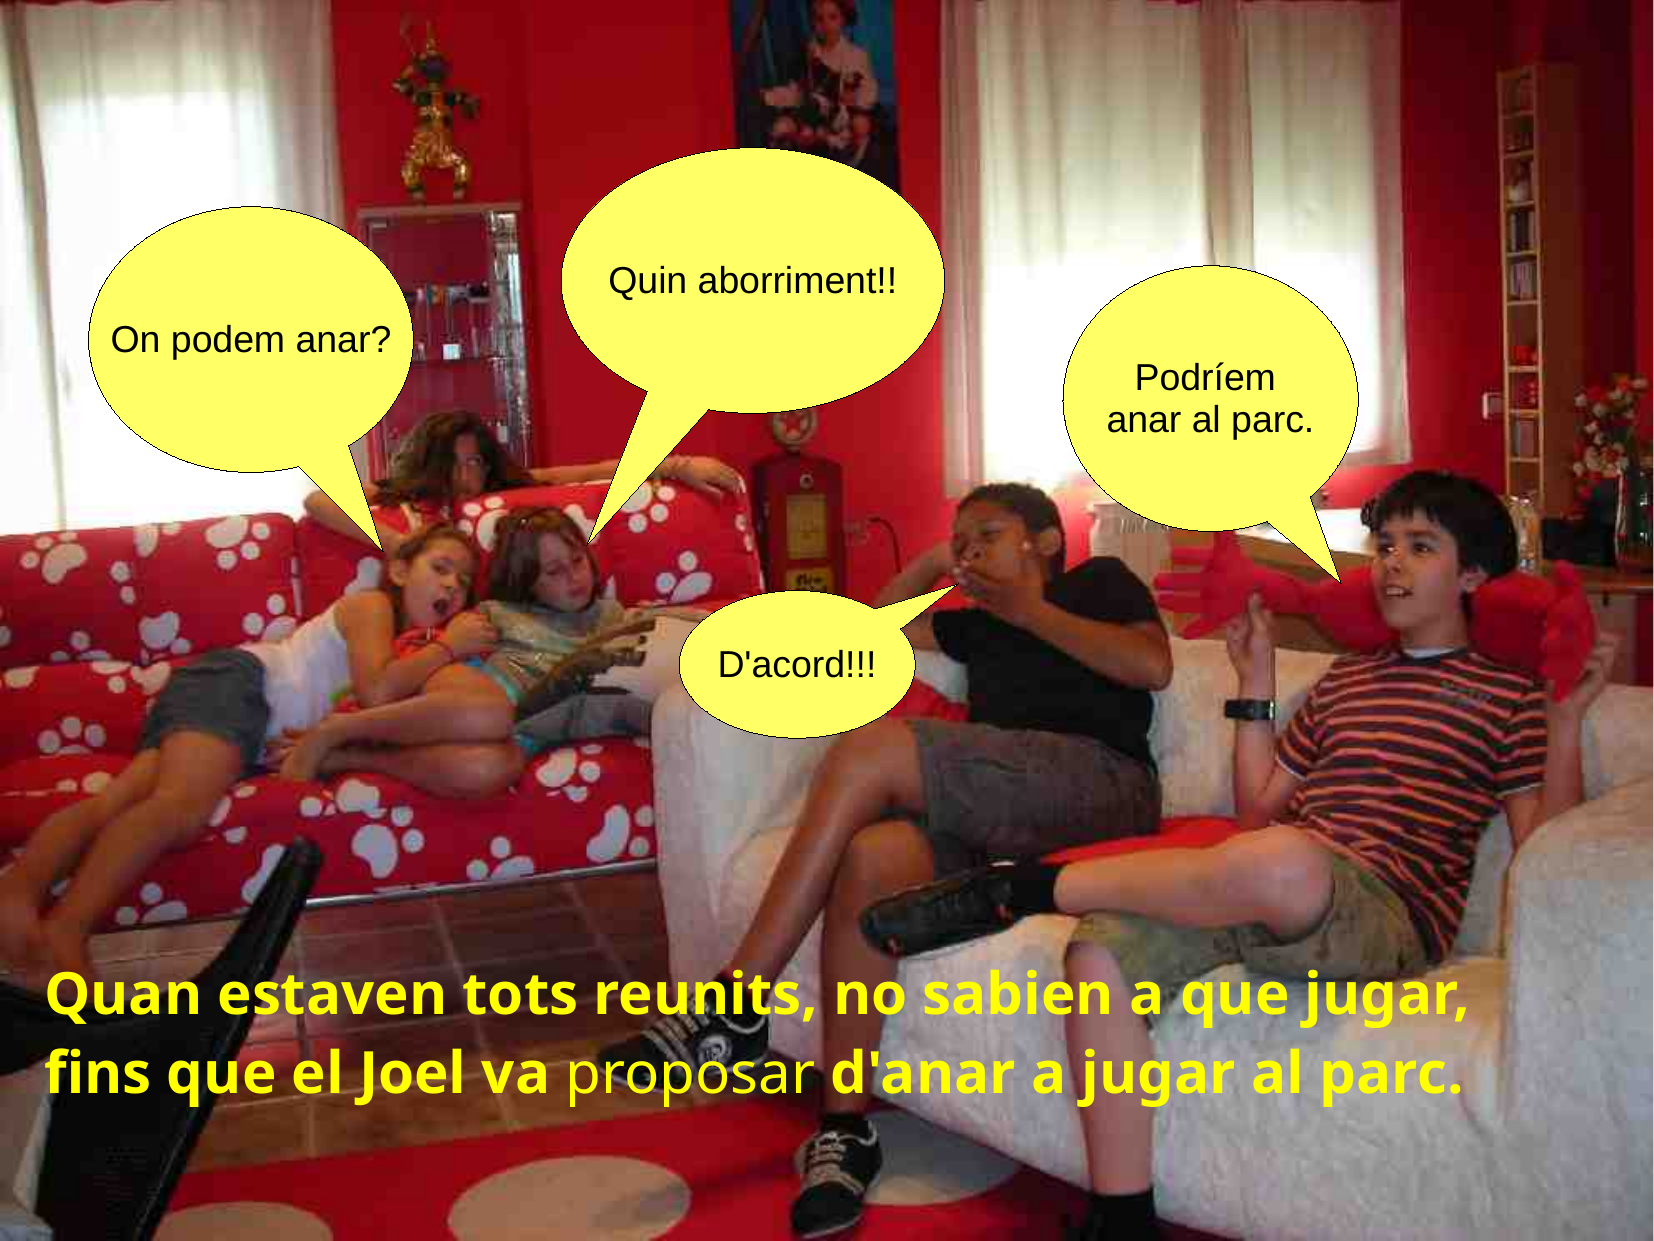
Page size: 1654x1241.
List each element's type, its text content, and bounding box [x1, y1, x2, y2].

text_box D'acord!!! [679, 583, 959, 739]
text_box On podem anar? [88, 206, 414, 552]
text_box Quan estaven tots reunits, no sabien a que jugar, fins que el Joel va proposar d'anar a jugar al parc. [29, 944, 1565, 1206]
picture [0, 0, 1654, 1241]
text_box Podríem anar al parc. [1062, 265, 1359, 584]
text_box Quin aborriment!! [561, 147, 945, 546]
